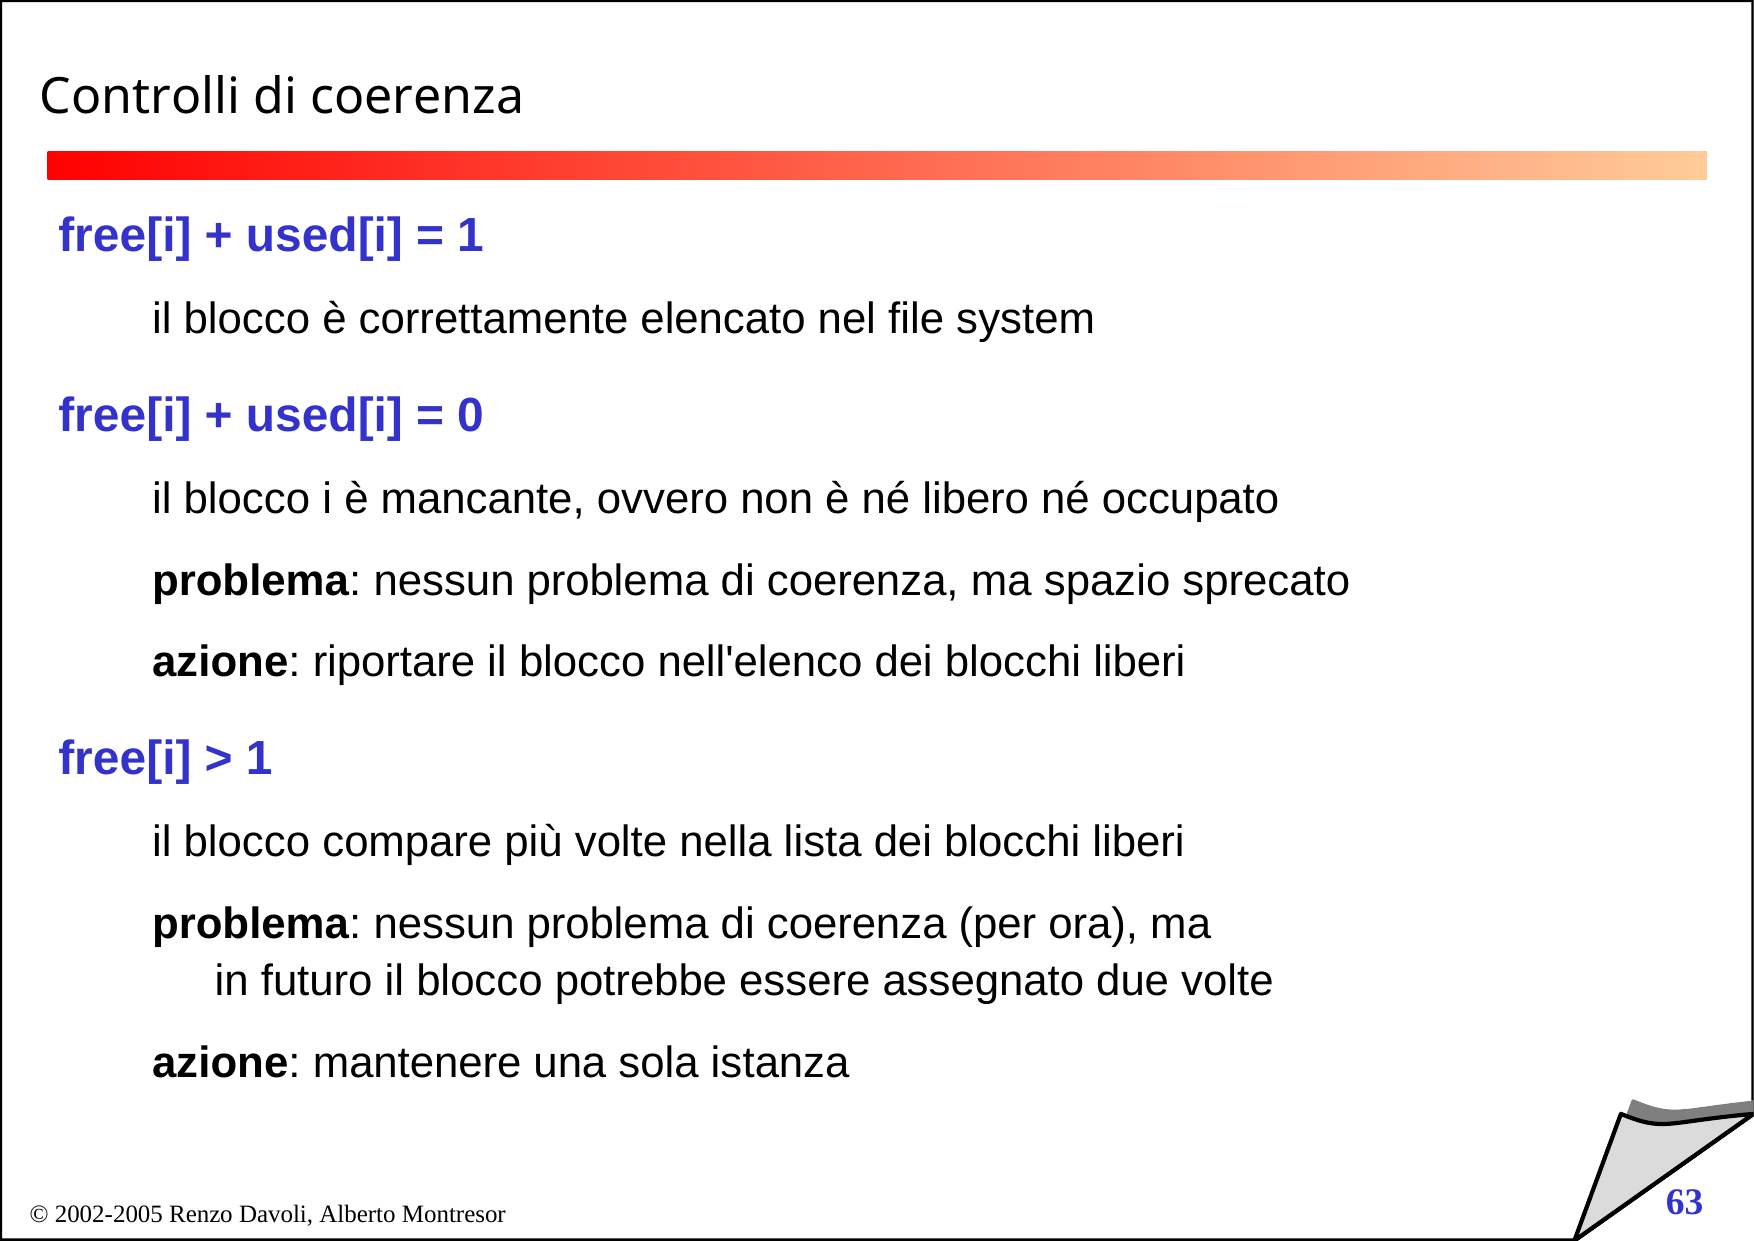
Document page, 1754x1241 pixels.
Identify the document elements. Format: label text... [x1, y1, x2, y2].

text_box Start [1469, 152, 1474, 179]
list free[i] + used[i] = 1 il blocco è correttamente elencato nel file system free[i] + used[i] = 0 il blocco i è mancante, ovvero non è né libero né occupato problema: nessun problema di coerenza, ma spazio sprecato azione: riportare il blocco nell'elenco dei blocchi liberi free[i] > 1 il blocco compare più volte nella lista dei blocchi liberi problema: nessun problema di coerenza (per ora), ma in futuro il blocco potrebbe essere assegnato due volte azione: mantenere una sola istanza [58, 206, 1695, 1183]
text_box 6-11 [1074, 152, 1078, 179]
title Controlli di coerenza [40, 49, 1713, 144]
